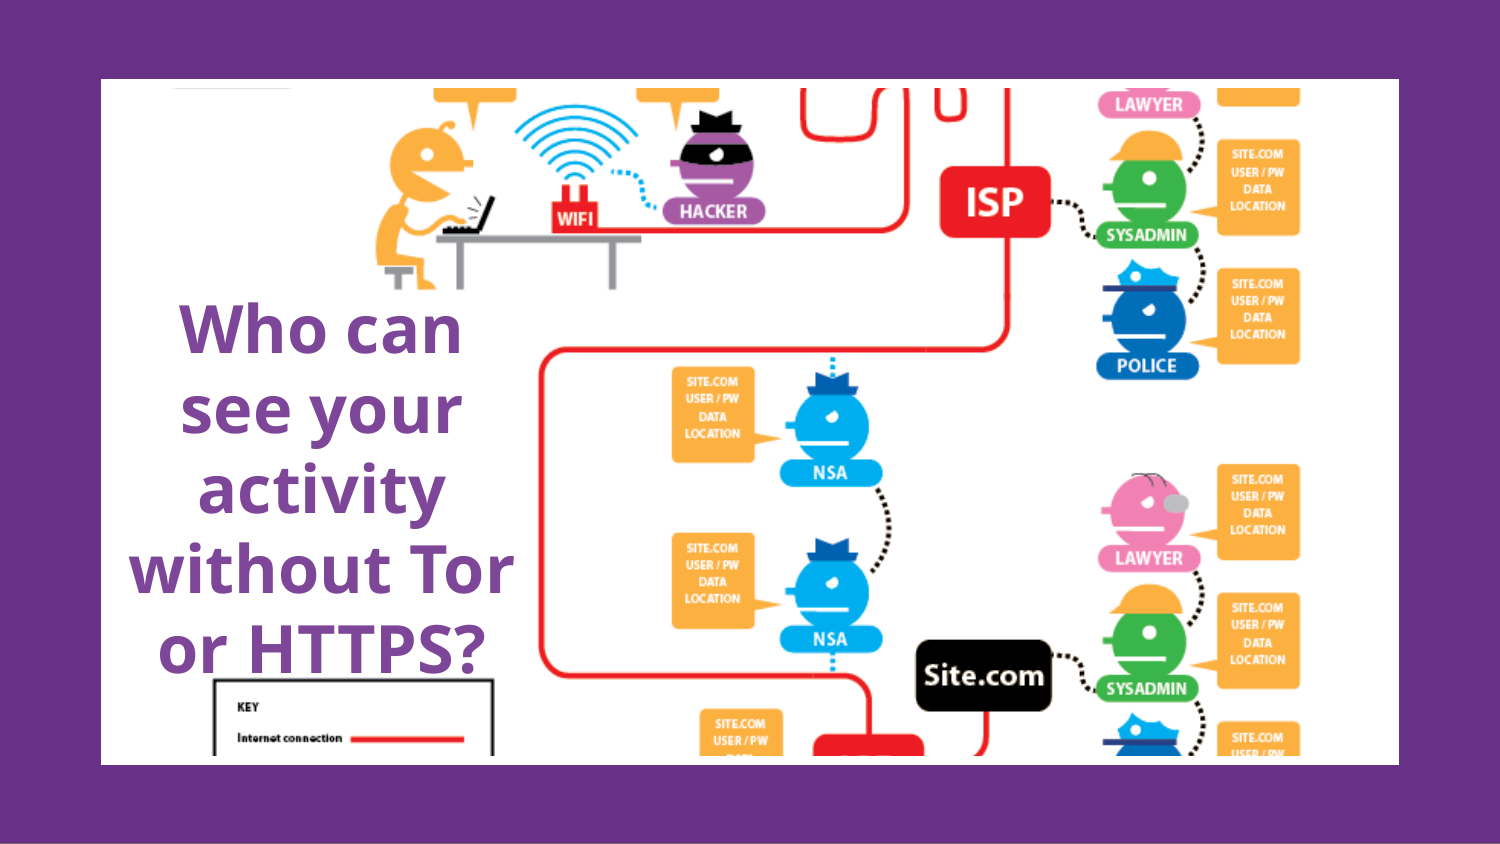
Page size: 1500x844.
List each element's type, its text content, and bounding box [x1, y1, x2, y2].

text_box Who can see your activity without Tor or HTTPS? [110, 308, 534, 665]
picture [110, 88, 1390, 756]
